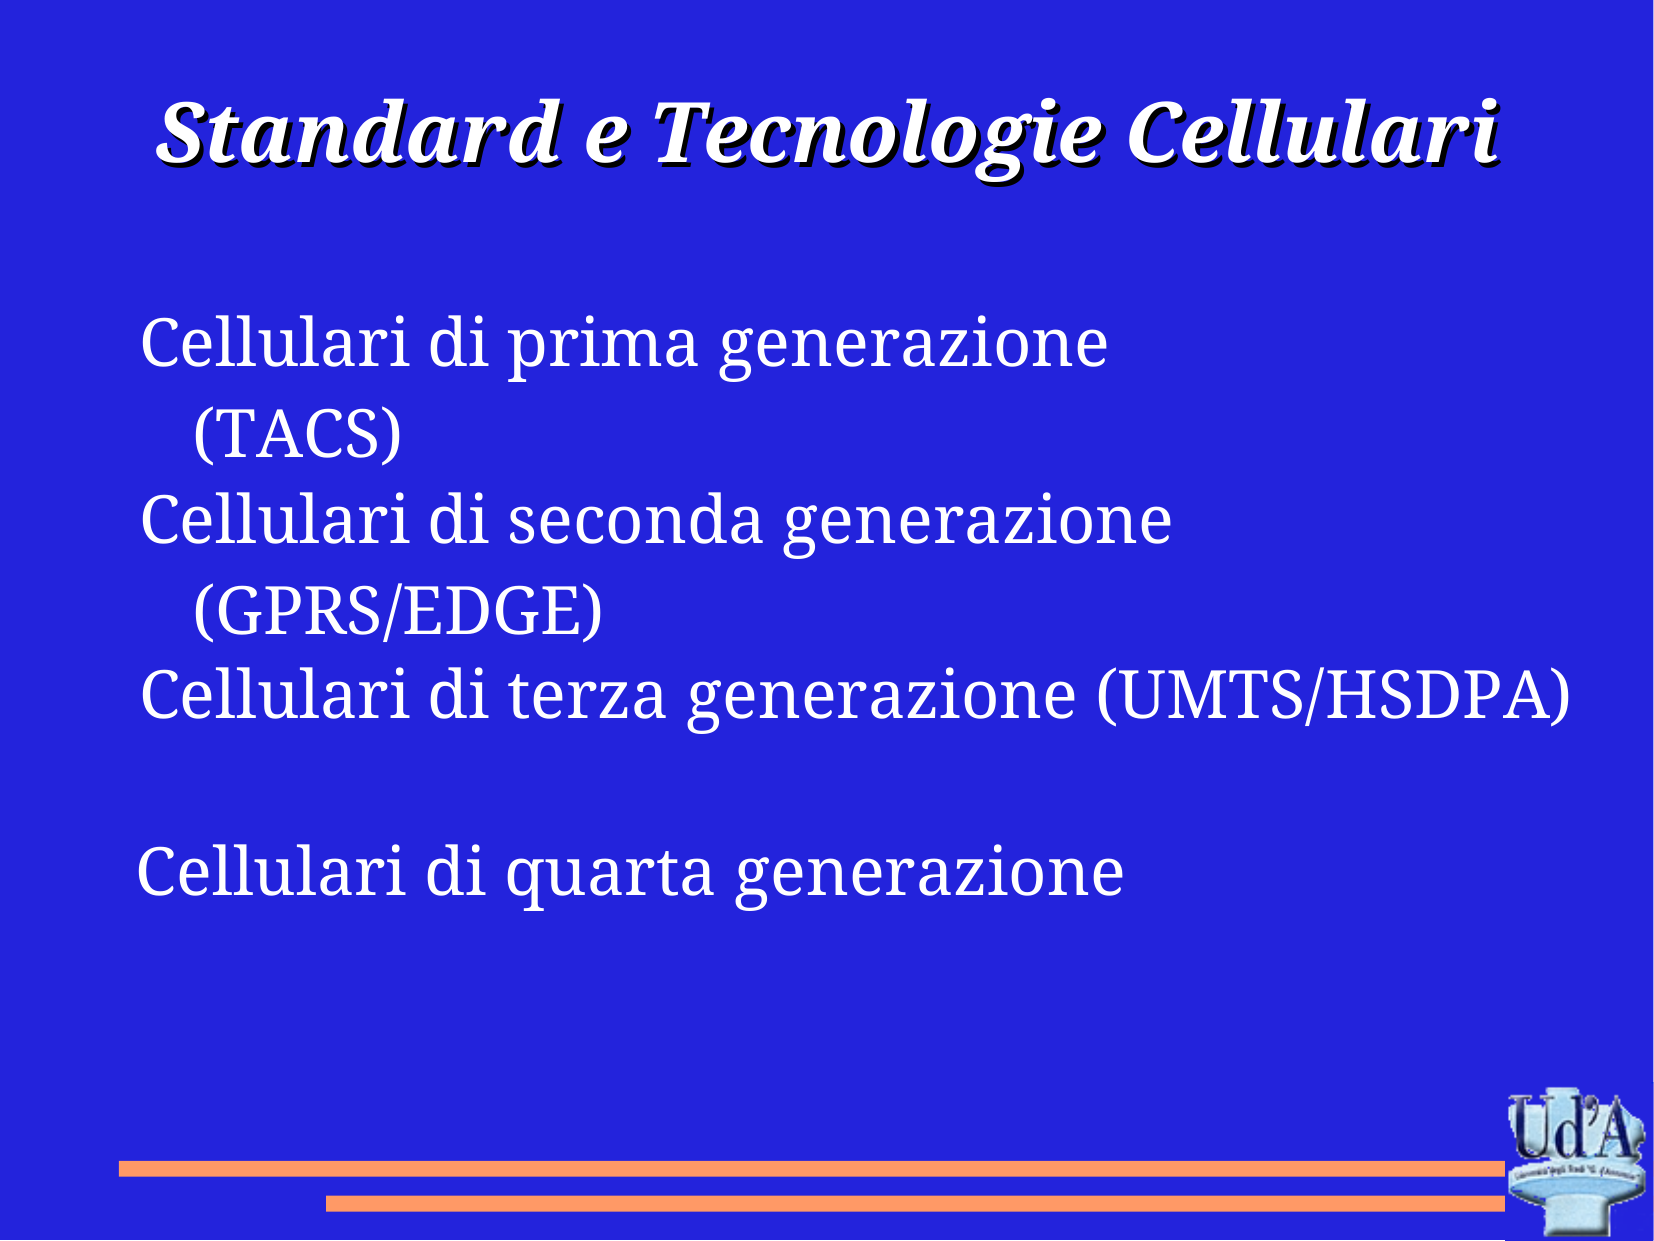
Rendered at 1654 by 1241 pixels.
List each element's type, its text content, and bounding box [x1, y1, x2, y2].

list Cellulari di prima generazione (TACS) [121, 295, 1329, 451]
title Standard e Tecnologie Cellulari [121, 33, 1534, 228]
picture [1505, 1082, 1654, 1241]
list Cellulari di seconda generazione (GPRS/EDGE) [121, 472, 1595, 629]
list Cellulari di terza generazione (UMTS/HSDPA) [121, 646, 1595, 803]
list Cellulari di quarta generazione [118, 823, 1444, 945]
